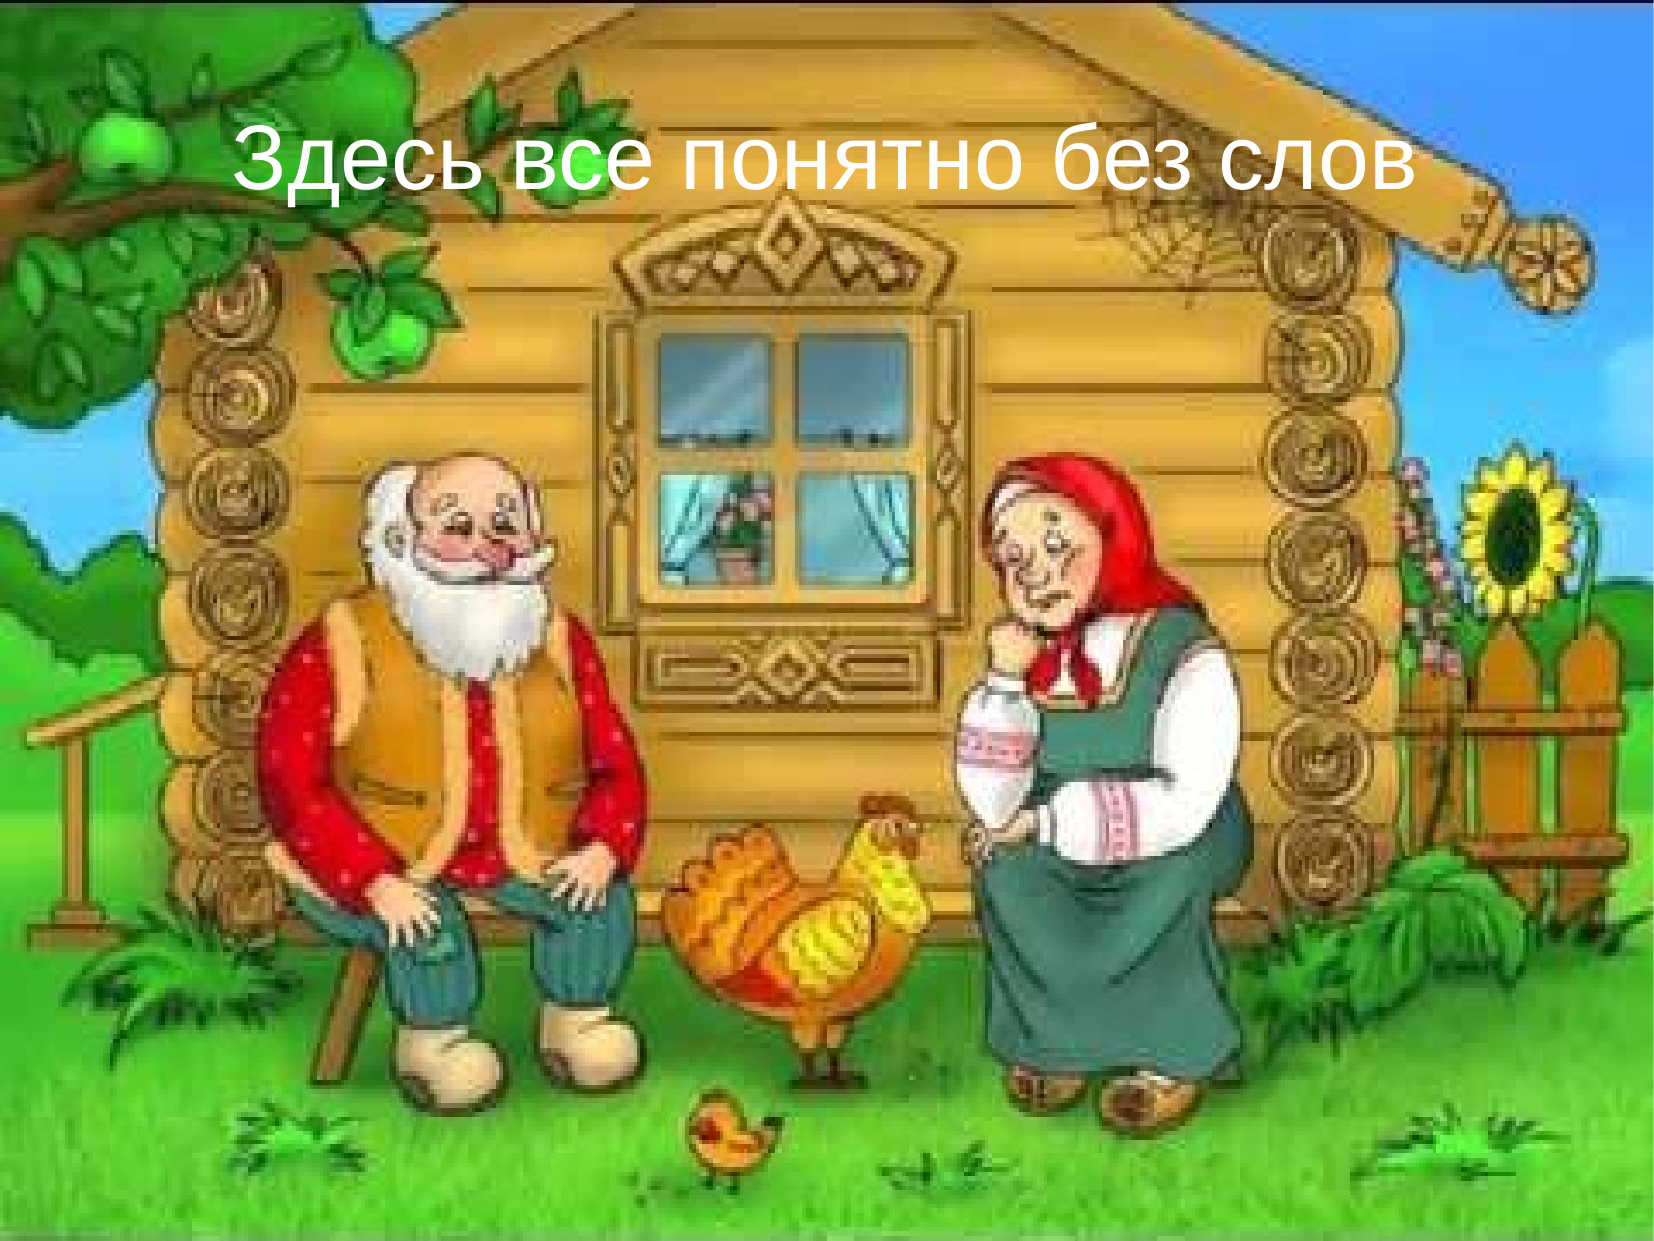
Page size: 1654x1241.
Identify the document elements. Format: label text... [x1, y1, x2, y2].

title Здесь все понятно без слов [82, 22, 1570, 284]
picture [0, 0, 1654, 1241]
